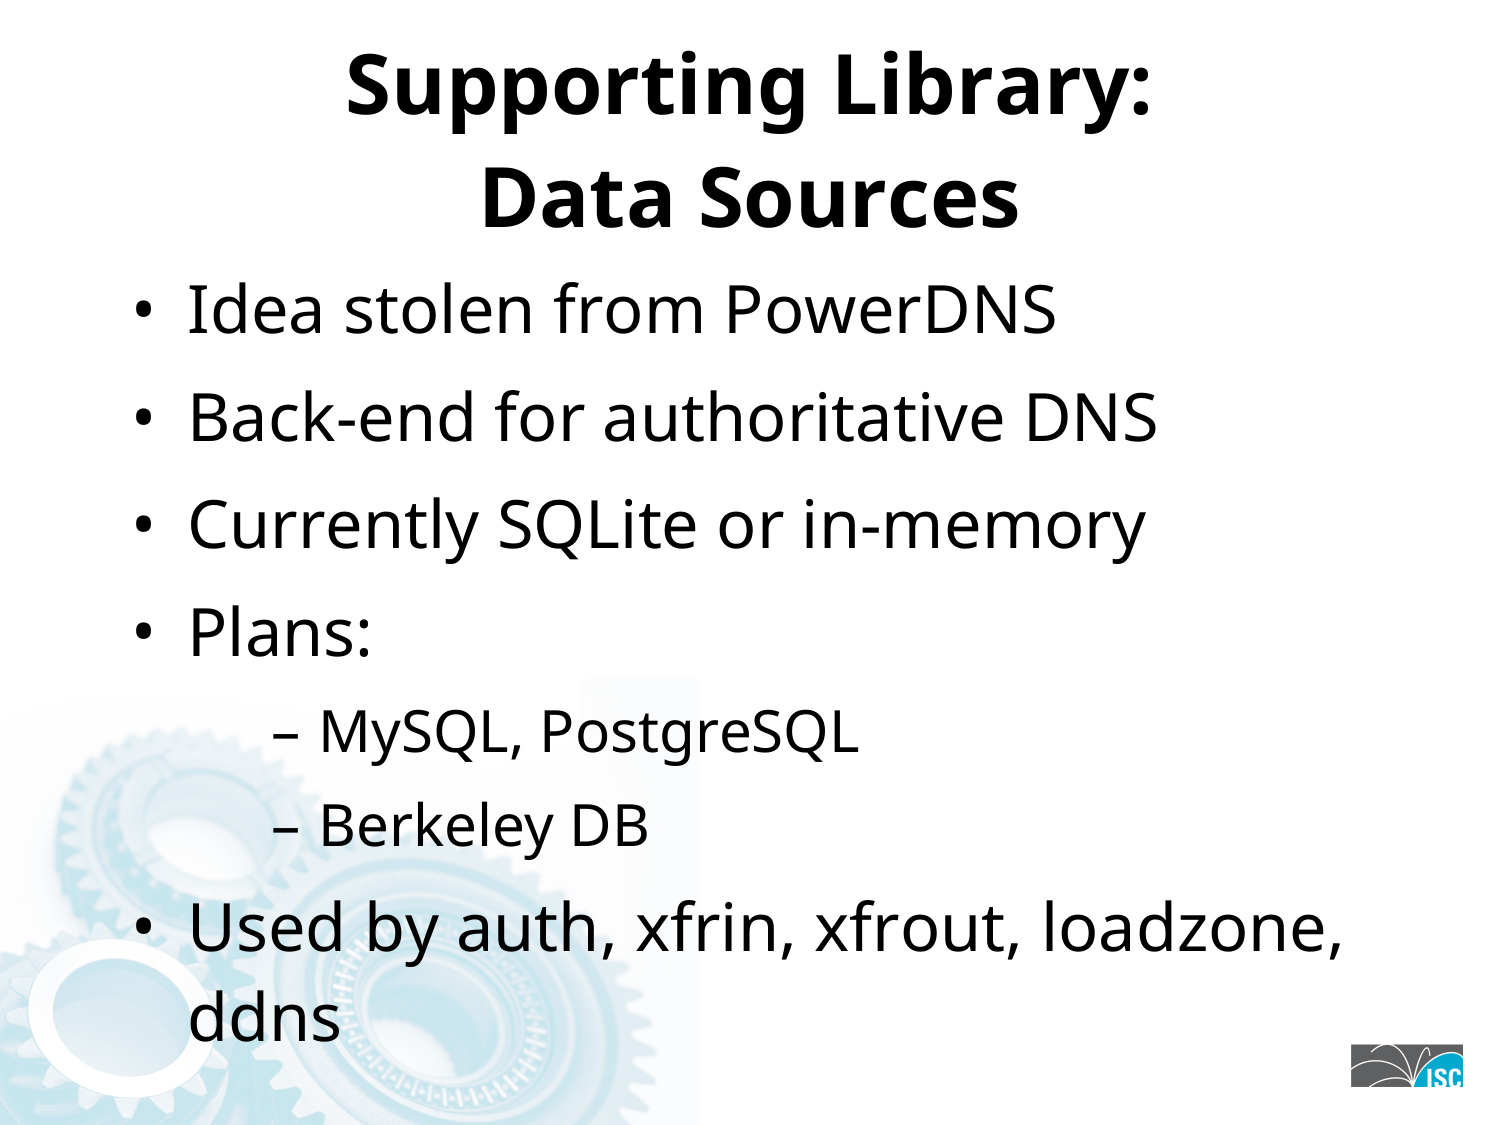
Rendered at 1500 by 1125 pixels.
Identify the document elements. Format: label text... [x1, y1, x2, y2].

title Supporting Library: Data Sources [75, 38, 1426, 240]
list Idea stolen from PowerDNS Back-end for authoritative DNS Currently SQLite or in-memory Plans: MySQL, PostgreSQL Berkeley DB Used by auth, xfrin, xfrout, loadzone, ddns [75, 262, 1426, 991]
picture [0, 0, 1500, 1125]
